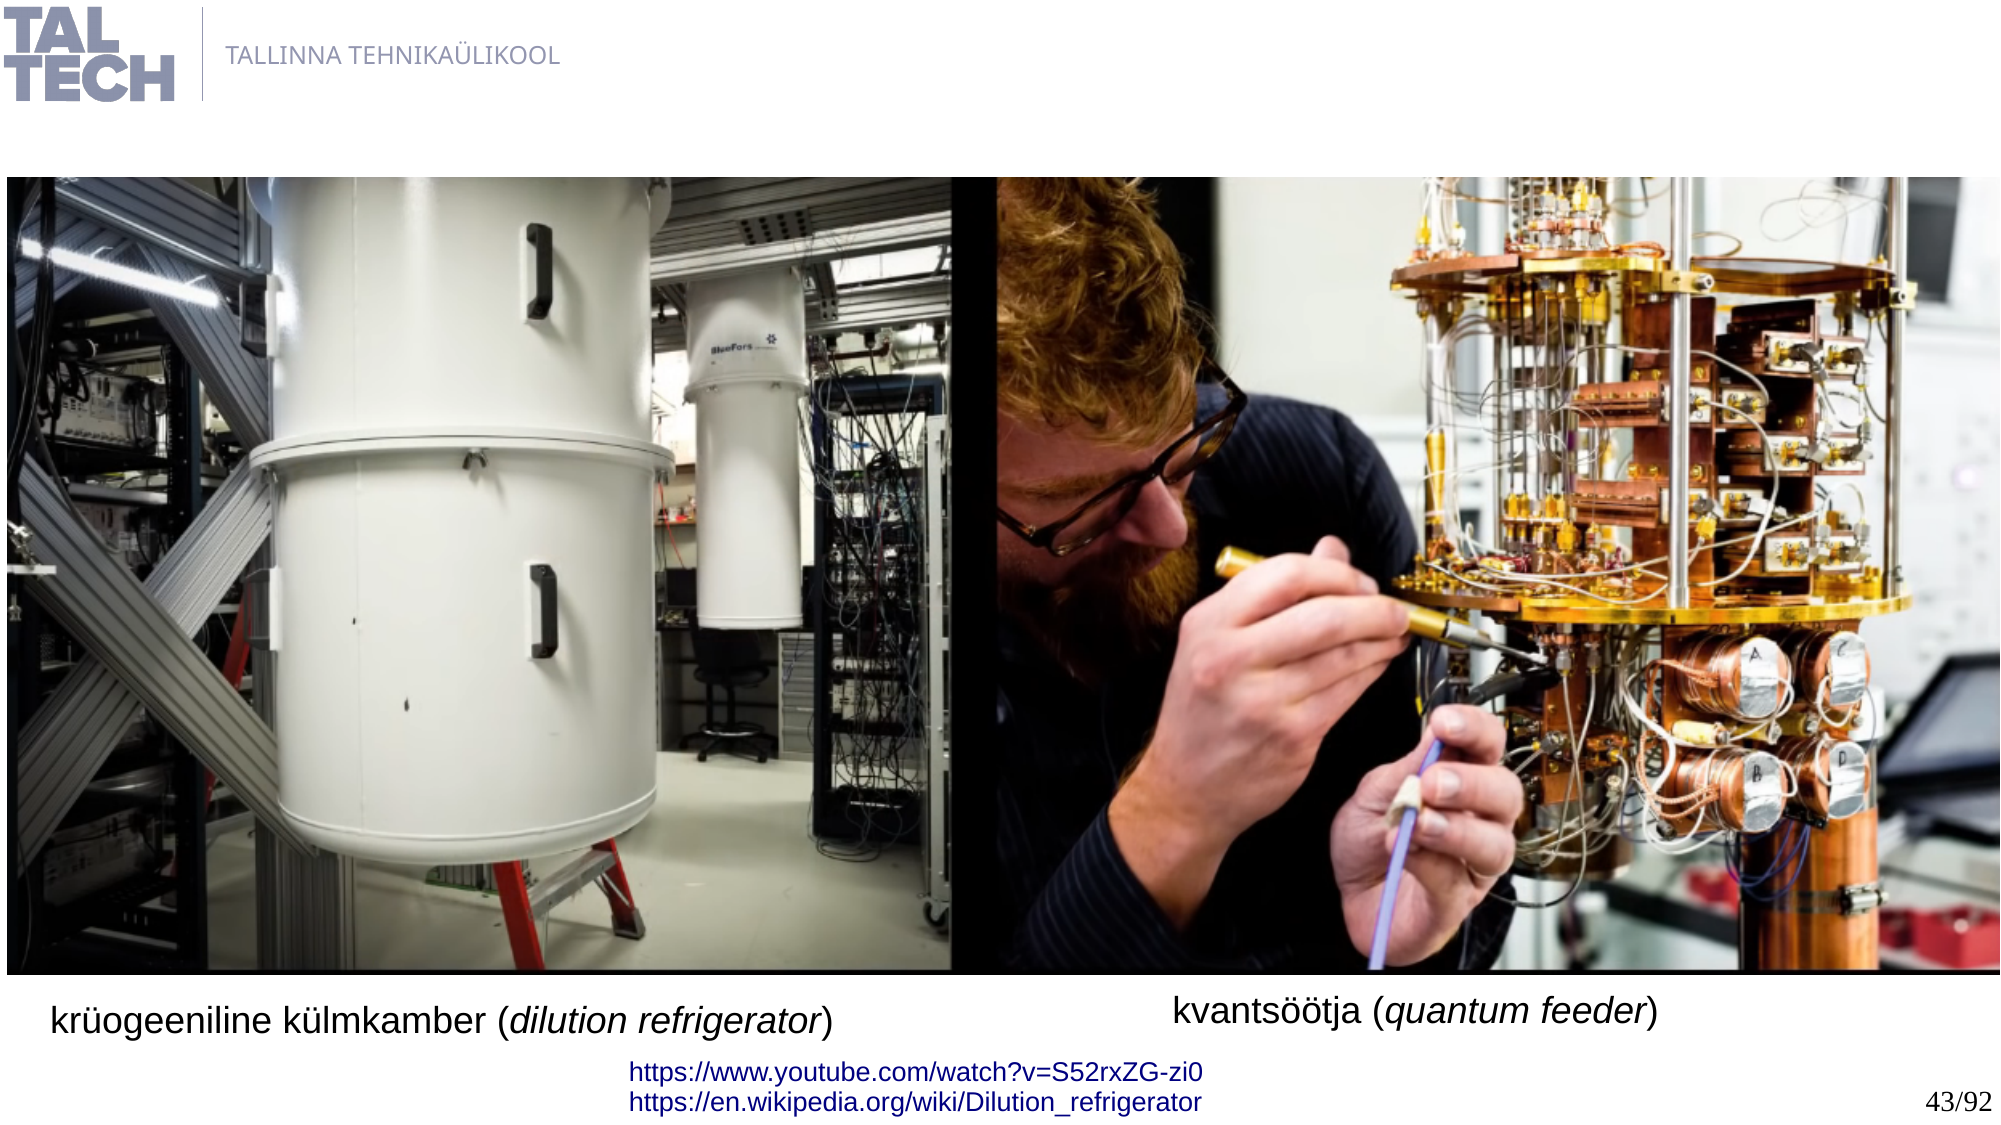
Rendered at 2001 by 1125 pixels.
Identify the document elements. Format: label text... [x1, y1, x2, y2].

picture [0, 0, 178, 107]
text_box https://www.youtube.com/watch?v=S52rxZG-zi0 https://en.wikipedia.org/wiki/Dilution_refrigerator [614, 1049, 1240, 1125]
text_box krüogeeniline külmkamber (dilution refrigerator) [35, 992, 875, 1052]
text_box kvantsöötja (quantum feeder) [1157, 982, 1843, 1040]
picture [7, 177, 2000, 975]
